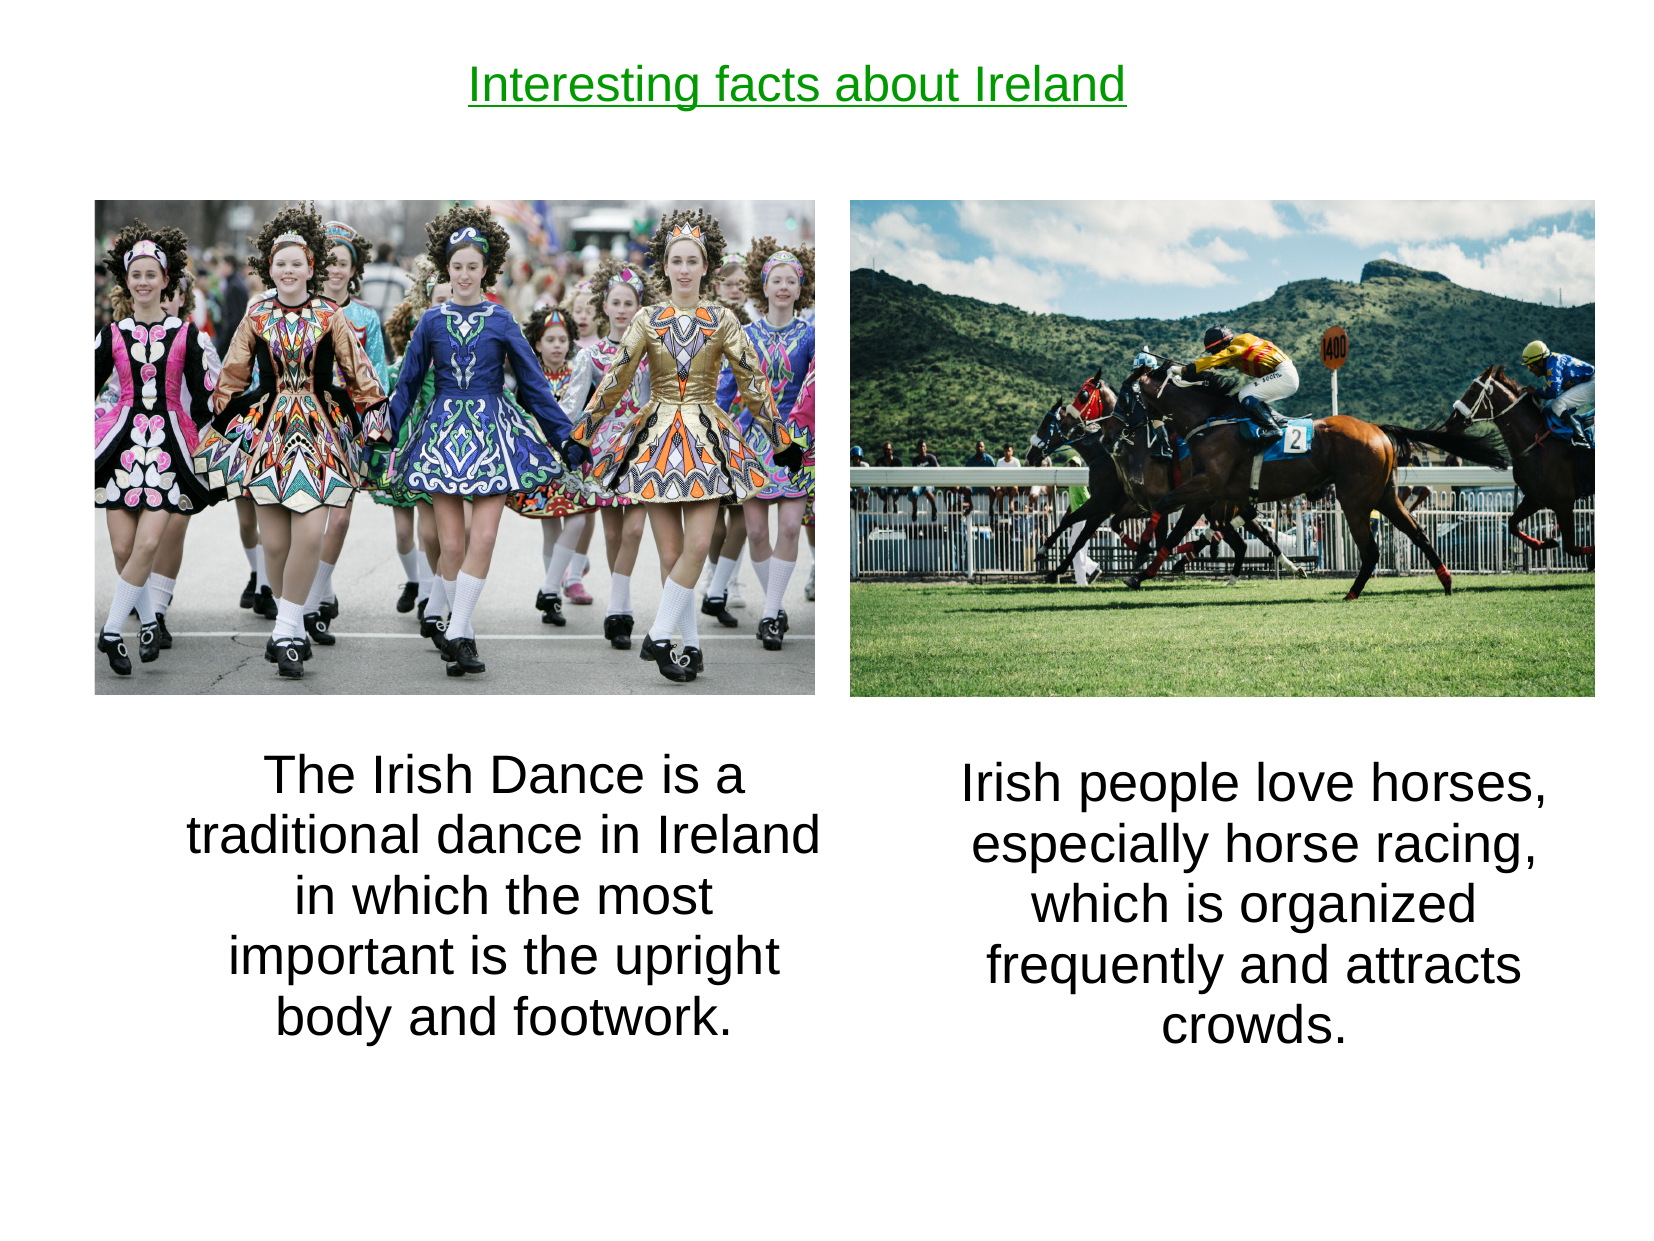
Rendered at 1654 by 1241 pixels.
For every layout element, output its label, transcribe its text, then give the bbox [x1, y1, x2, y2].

list Irish people love horses, especially horse racing, which is organized frequently and attracts crowds. [856, 708, 1583, 1100]
title Interesting facts about Ireland [224, 23, 1371, 201]
picture [850, 200, 1595, 697]
list The Irish Dance is a traditional dance in Ireland in which the most important is the upright body and footwork. [106, 744, 833, 1135]
picture [94, 200, 815, 695]
